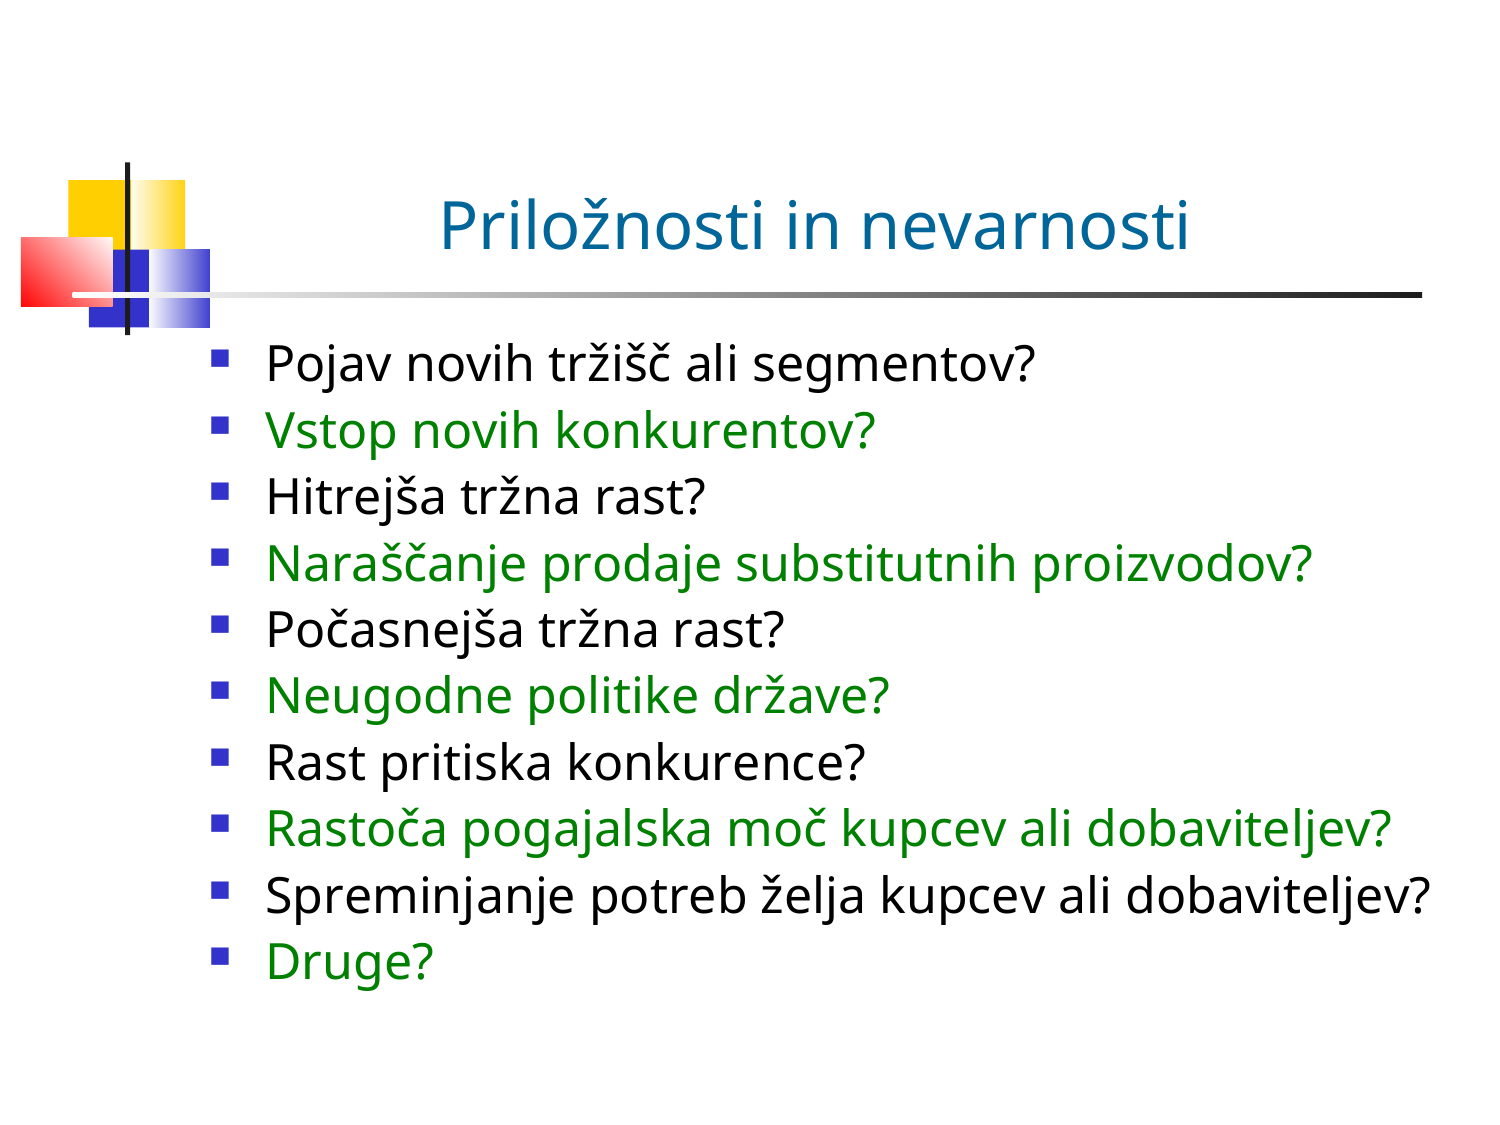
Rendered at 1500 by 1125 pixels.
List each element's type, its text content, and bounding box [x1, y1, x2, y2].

title Priložnosti in nevarnosti [188, 35, 1468, 276]
list Pojav novih tržišč ali segmentov? Vstop novih konkurentov? Hitrejša tržna rast? Naraščanje prodaje substitutnih proizvodov? Počasnejša tržna rast? Neugodne politike države? Rast pritiska konkurence? Rastoča pogajalska moč kupcev ali dobaviteljev? Spreminjanje potreb želja kupcev ali dobaviteljev? Druge? [193, 331, 1469, 1007]
